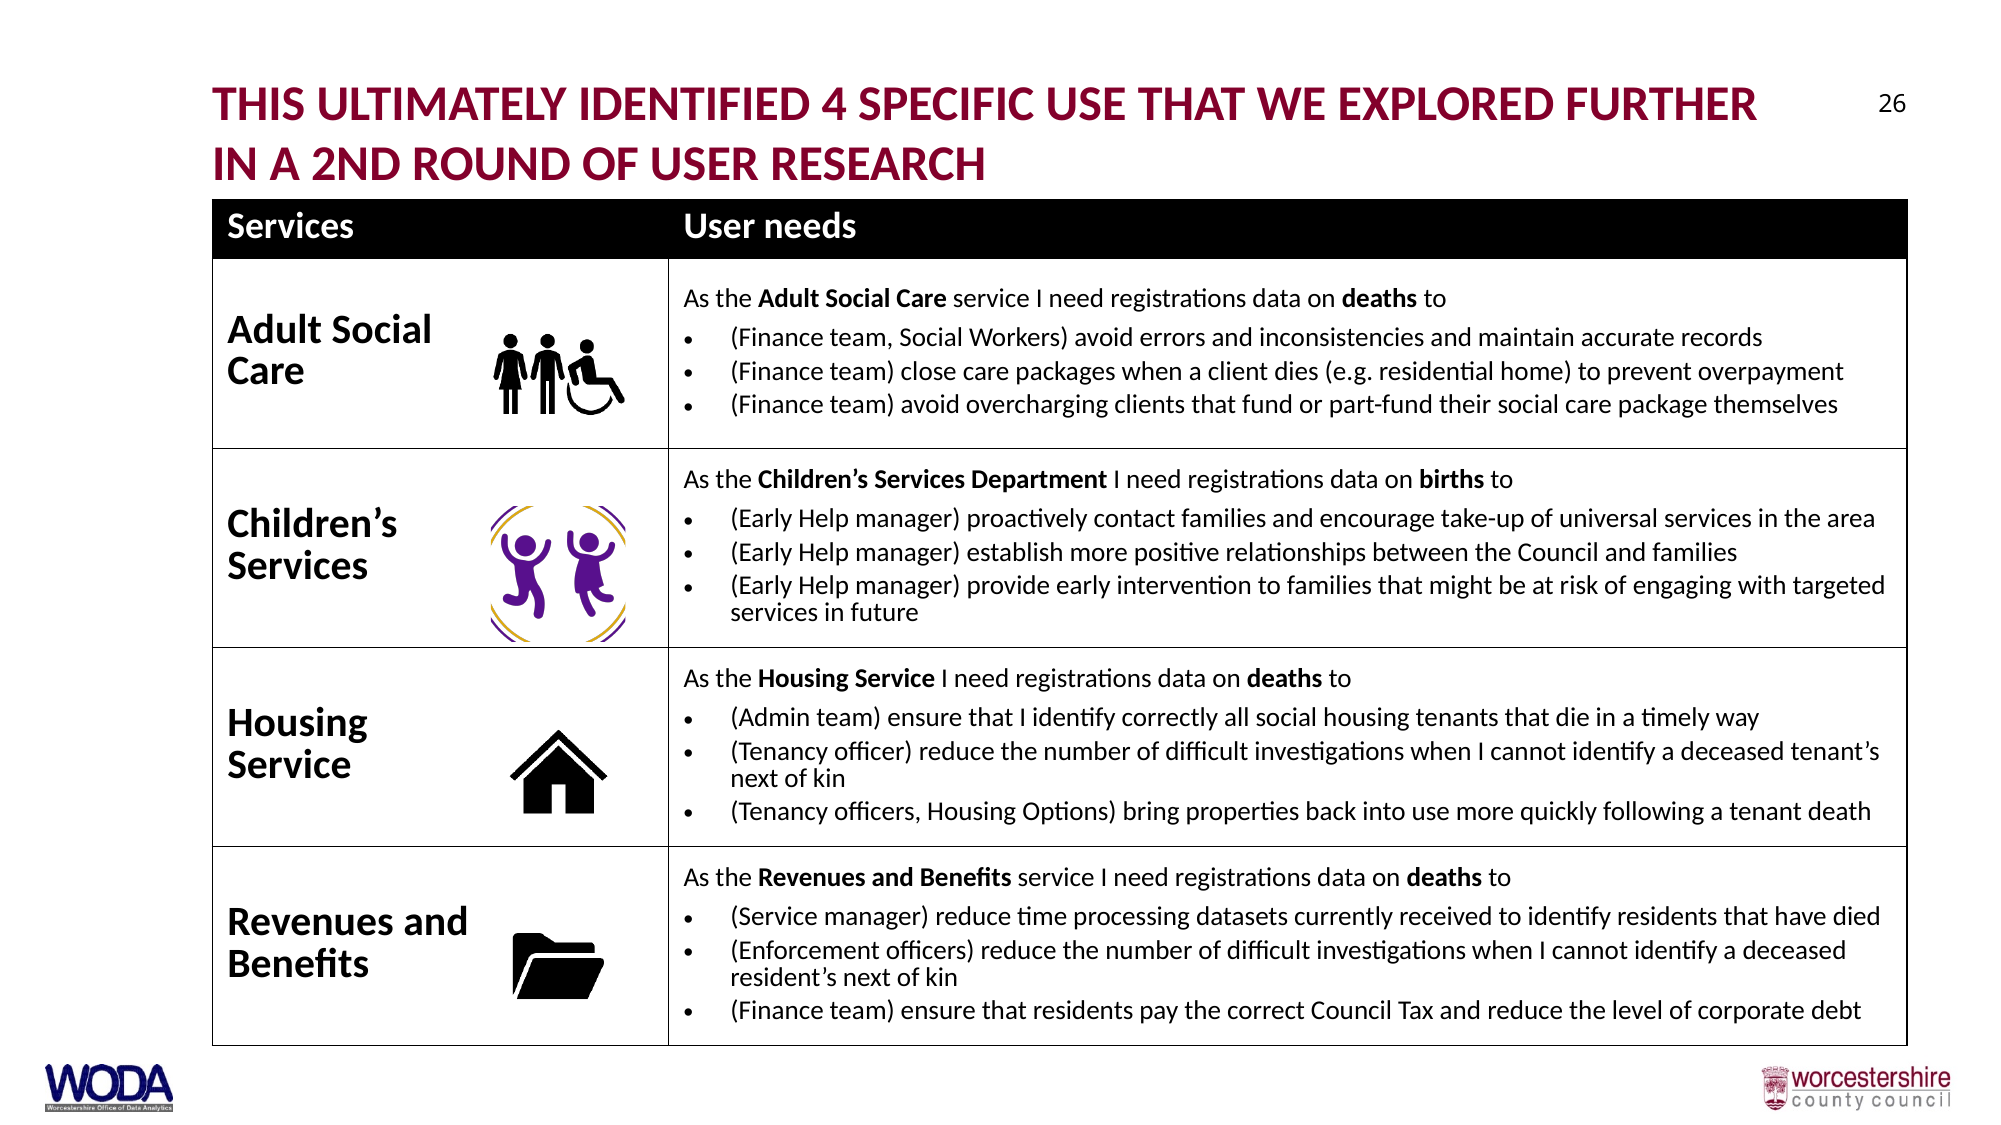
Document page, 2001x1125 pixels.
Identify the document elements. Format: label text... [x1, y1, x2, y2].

slide_number <number> [1850, 87, 1907, 148]
table_cell As the Housing Service I need registrations data on deaths to (Admin team) ensure that I identify correctly all social housing tenants that die in a timely way (Tenancy officer) reduce the number of difficult investigations when I cannot identify a deceased tenant’s next of kin (Tenancy officers, Housing Options) bring properties back into use more quickly following a tenant death [669, 648, 1906, 846]
picture [490, 305, 627, 442]
picture [490, 506, 626, 642]
picture [1749, 1055, 1971, 1121]
title THIS ULTIMATELY IDENTIFIED 4 SPECIFIC USE THAT WE EXPLORED FURTHER IN A 2ND ROUND OF USER RESEARCH [212, 70, 1809, 207]
table_cell Revenues and Benefits [213, 847, 668, 1045]
table_header User needs [669, 200, 1906, 258]
table_cell As the Revenues and Benefits service I need registrations data on deaths to (Service manager) reduce time processing datasets currently received to identify residents that have died (Enforcement officers) reduce the number of difficult investigations when I cannot identify a deceased resident’s next of kin (Finance team) ensure that residents pay the correct Council Tax and reduce the level of corporate debt [669, 847, 1906, 1045]
picture [502, 909, 614, 1022]
table_cell Children’s Services [213, 449, 668, 647]
table_cell Adult Social Care [213, 259, 668, 448]
table_cell As the Adult Social Care service I need registrations data on deaths to (Finance team, Social Workers) avoid errors and inconsistencies and maintain accurate records (Finance team) close care packages when a client dies (e.g. residential home) to prevent overpayment (Finance team) avoid overcharging clients that fund or part-fund their social care package themselves [669, 259, 1906, 448]
table_cell Housing Service [213, 648, 668, 846]
table_cell As the Children’s Services Department I need registrations data on births to (Early Help manager) proactively contact families and encourage take-up of universal services in the area (Early Help manager) establish more positive relationships between the Council and families (Early Help manager) provide early intervention to families that might be at risk of engaging with targeted services in future [669, 449, 1906, 647]
picture [45, 1064, 173, 1112]
table_header Services [213, 207, 668, 258]
picture [502, 715, 614, 827]
